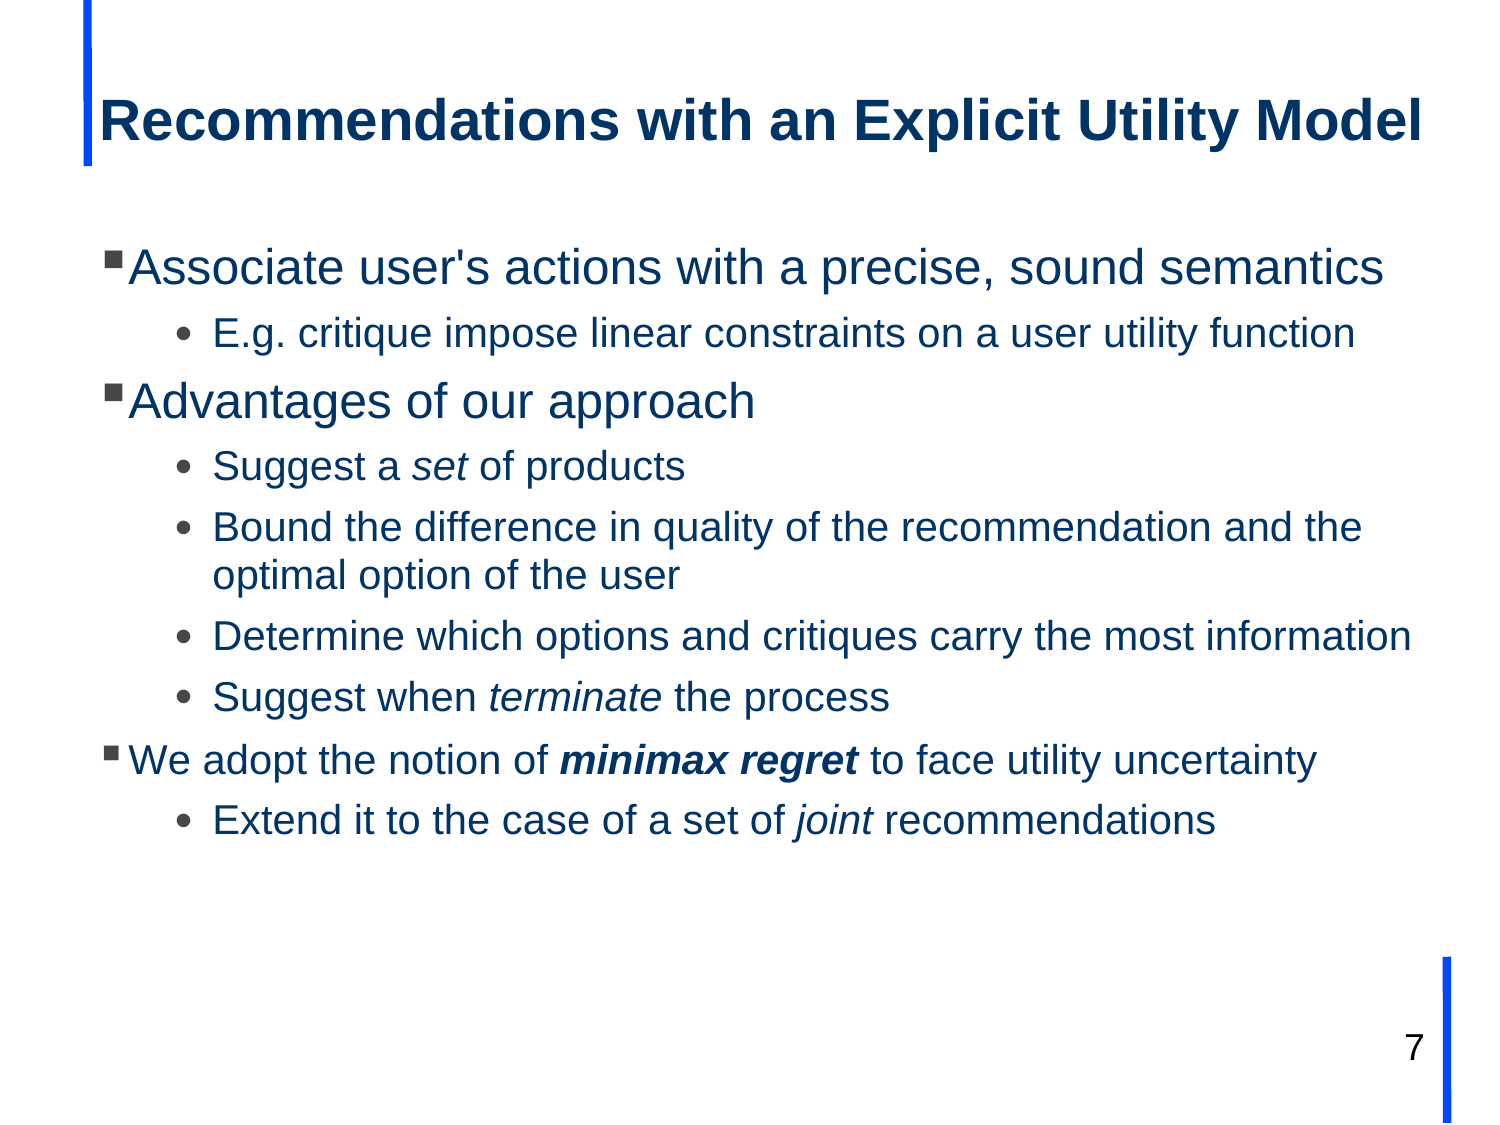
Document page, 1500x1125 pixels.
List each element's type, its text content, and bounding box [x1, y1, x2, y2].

list Associate user's actions with a precise, sound semantics E.g. critique impose linear constraints on a user utility function Advantages of our approach Suggest a set of products Bound the difference in quality of the recommendation and the optimal option of the user Determine which options and critiques carry the most information Suggest when terminate the process We adopt the notion of minimax regret to face utility uncertainty Extend it to the case of a set of joint recommendations [99, 237, 1438, 1040]
title Recommendations with an Explicit Utility Model [99, 32, 1438, 206]
